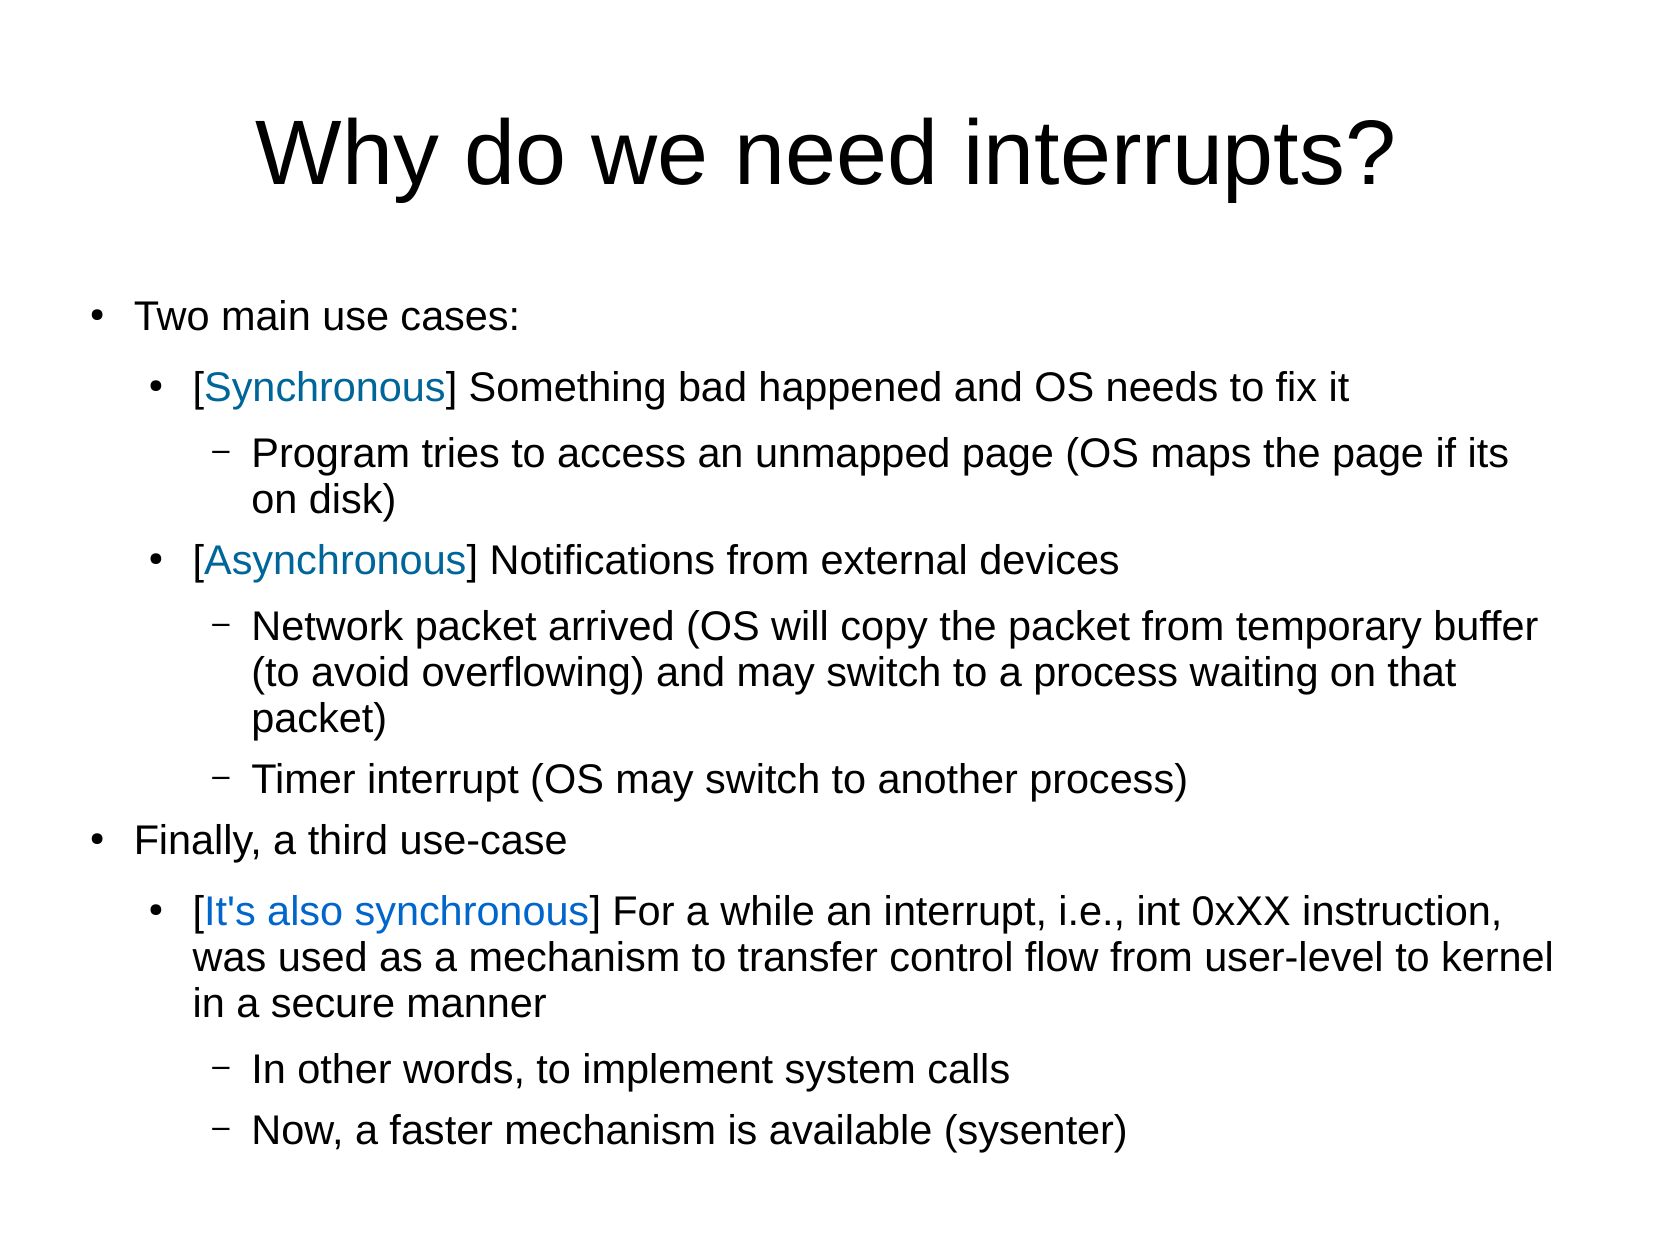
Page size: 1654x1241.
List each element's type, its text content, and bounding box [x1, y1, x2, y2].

list Two main use cases: [Synchronous] Something bad happened and OS needs to fix it Program tries to access an unmapped page (OS maps the page if its on disk) [Asynchronous] Notifications from external devices Network packet arrived (OS will copy the packet from temporary buffer (to avoid overflowing) and may switch to a process waiting on that packet) Timer interrupt (OS may switch to another process) Finally, a third use-case [It's also synchronous] For a while an interrupt, i.e., int 0xXX instruction, was used as a mechanism to transfer control flow from user-level to kernel in a secure manner In other words, to implement system calls Now, a faster mechanism is available (sysenter) [75, 293, 1564, 1163]
title Why do we need interrupts? [82, 49, 1571, 257]
